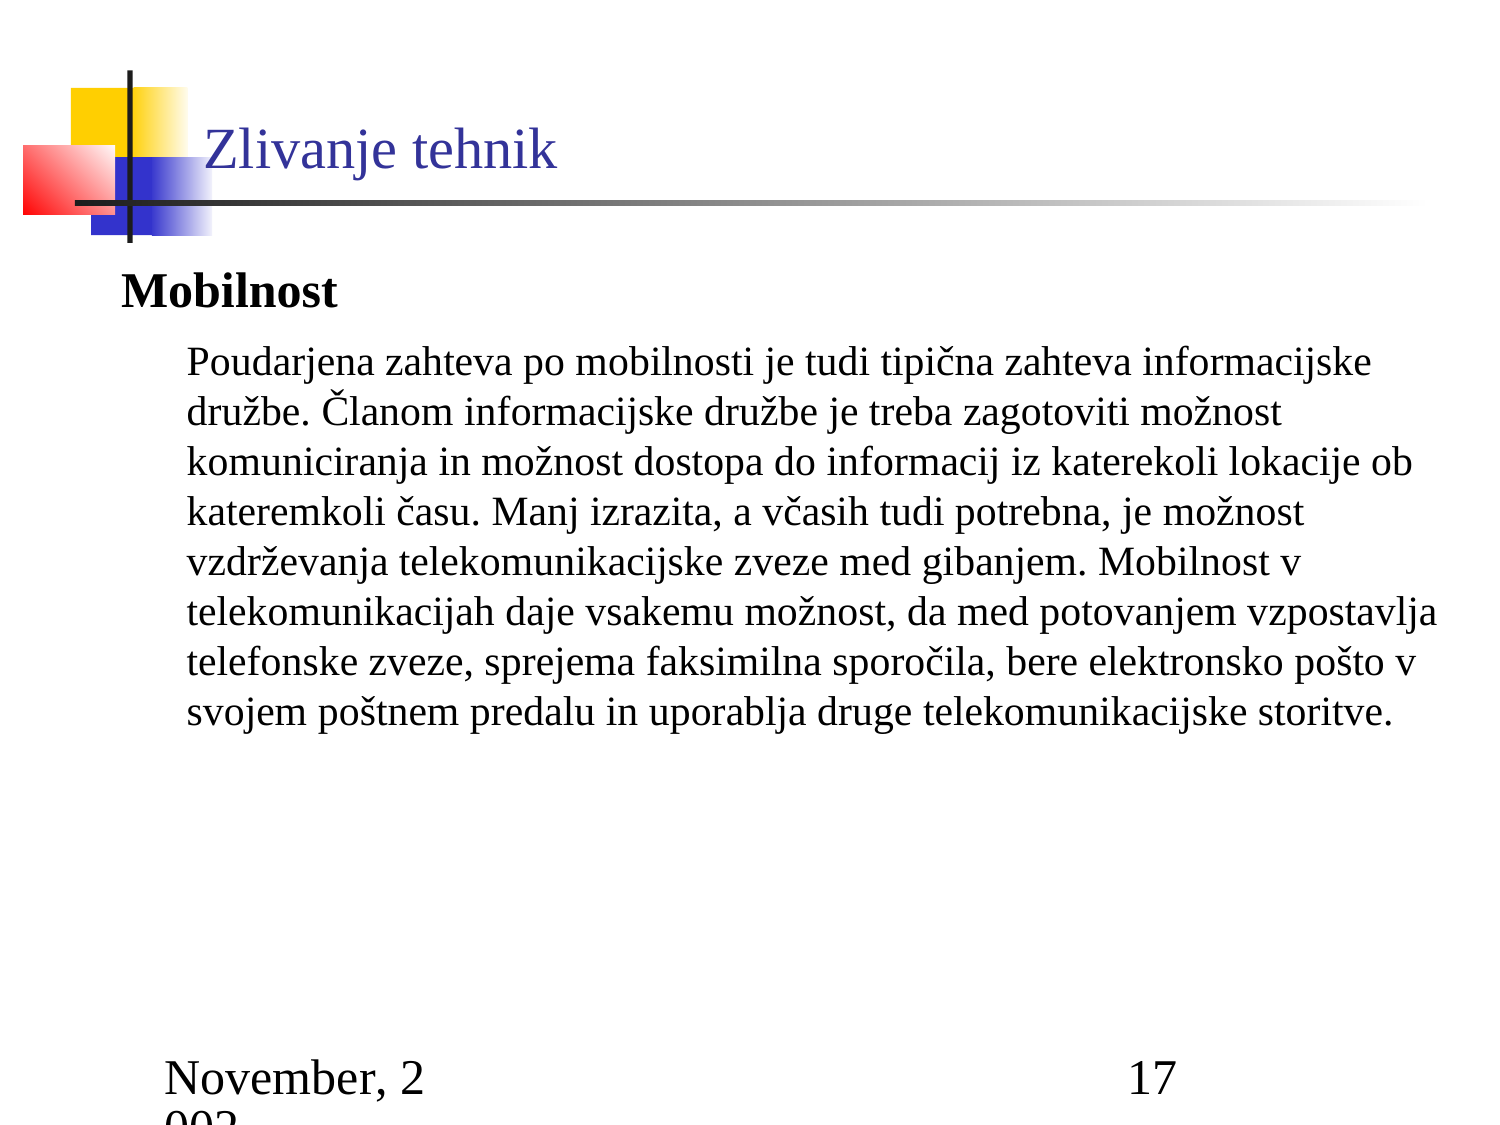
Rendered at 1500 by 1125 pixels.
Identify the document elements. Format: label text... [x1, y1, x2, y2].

list Mobilnost Poudarjena zahteva po mobilnosti je tudi tipična zahteva informacijske družbe. Članom informacijske družbe je treba zagotoviti možnost komuniciranja in možnost dostopa do informacij iz katerekoli lokacije ob kateremkoli času. Manj izrazita, a včasih tudi potrebna, je možnost vzdrževanja telekomunikacijske zveze med gibanjem. Mobilnost v telekomunikacijah daje vsakemu možnost, da med potovanjem vzpostavlja telefonske zveze, sprejema faksimilna sporočila, bere elektronsko pošto v svojem poštnem predalu in uporablja druge telekomunikacijske storitve. [50, 249, 1469, 1007]
title Zlivanje tehnik [188, 101, 1468, 188]
